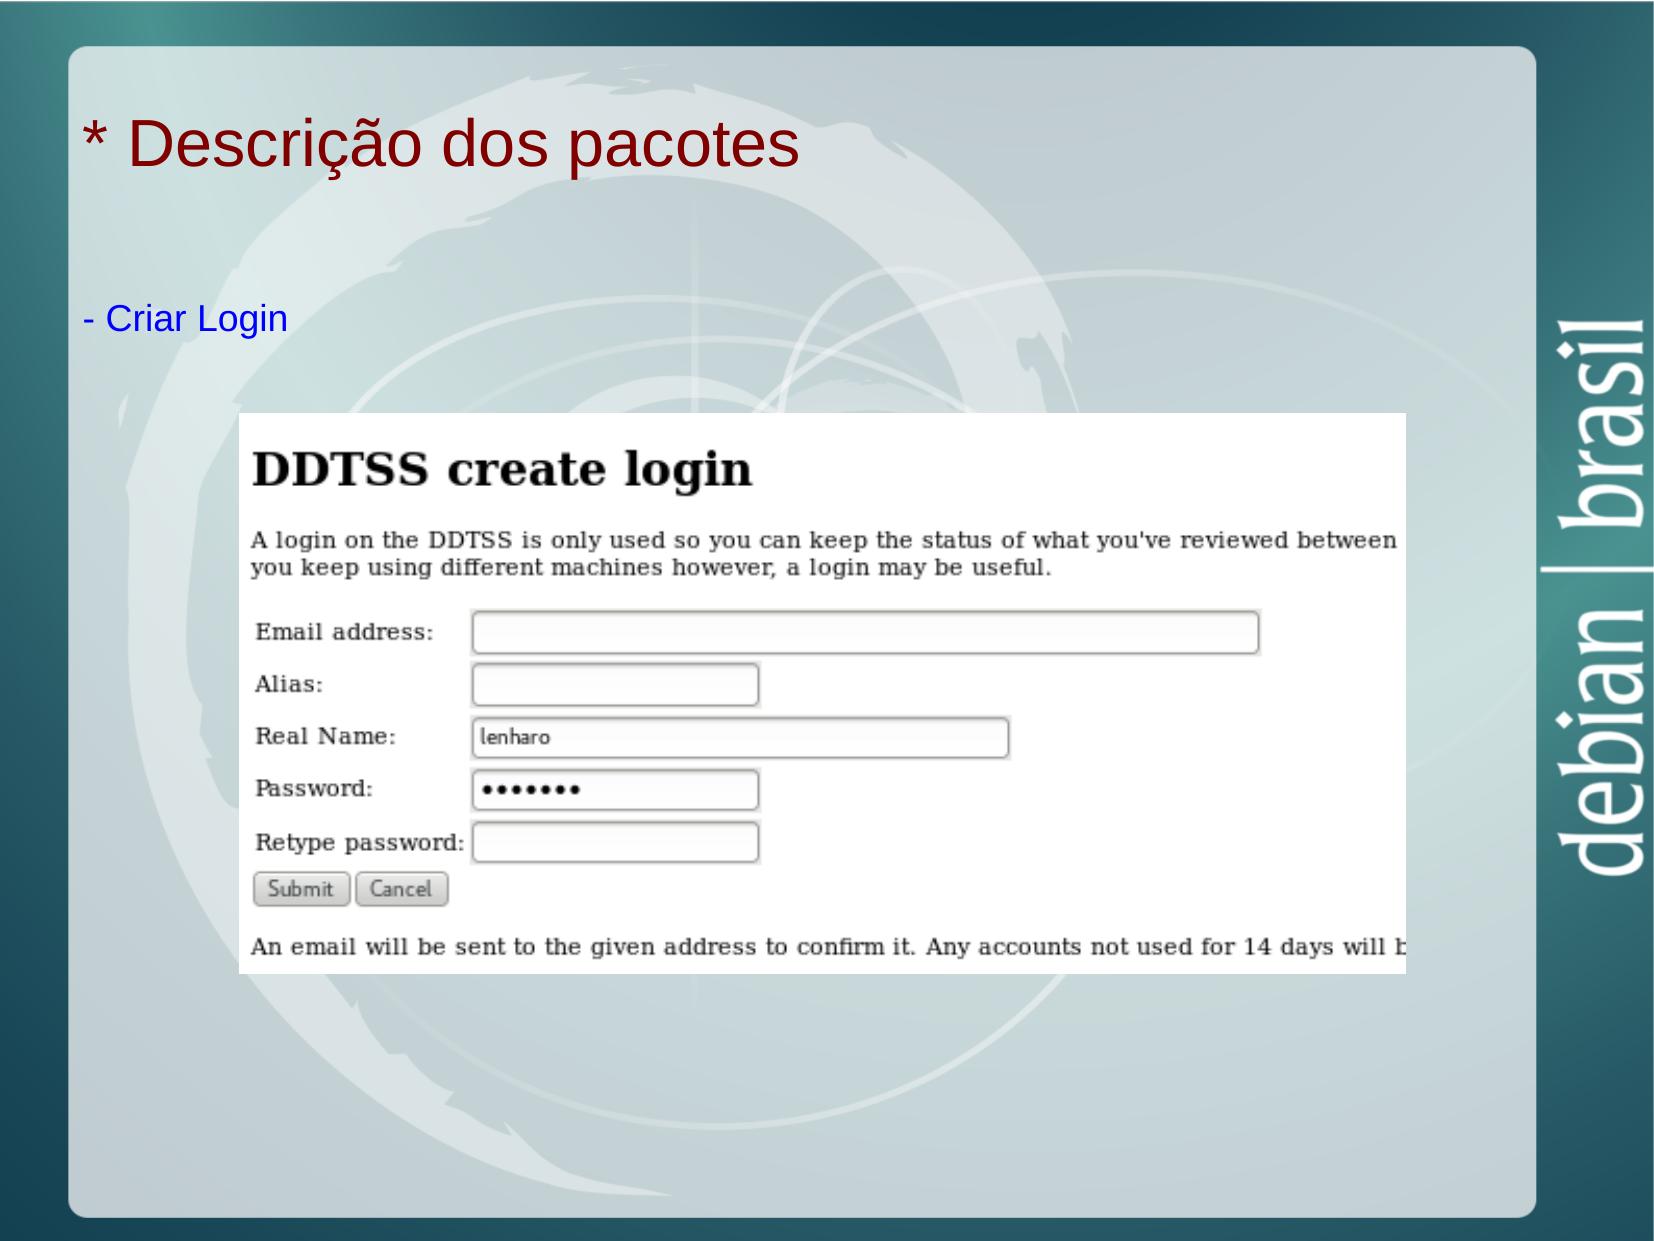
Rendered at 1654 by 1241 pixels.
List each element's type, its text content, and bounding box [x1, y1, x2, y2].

picture [0, 0, 1654, 1241]
list * Descrição dos pacotes - Criar Login [82, 106, 1571, 826]
